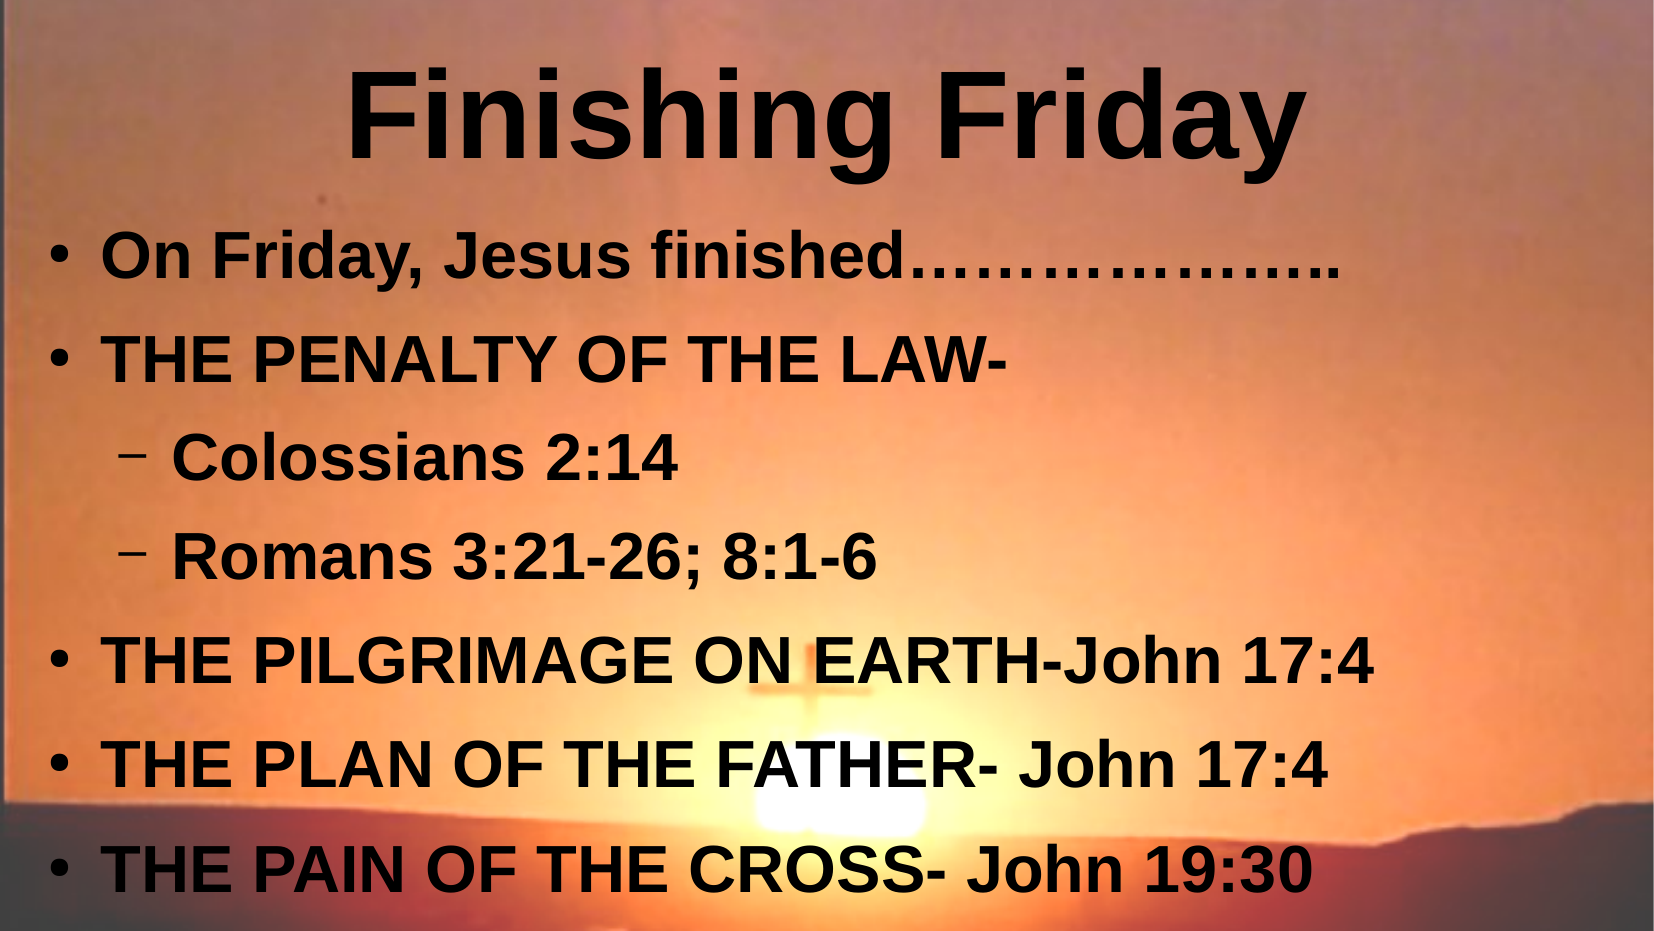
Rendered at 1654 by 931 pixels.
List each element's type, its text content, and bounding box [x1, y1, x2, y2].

list On Friday, Jesus finished……………….. THE PENALTY OF THE LAW- Colossians 2:14 Romans 3:21-26; 8:1-6 THE PILGRIMAGE ON EARTH-John 17:4 THE PLAN OF THE FATHER- John 17:4 THE PAIN OF THE CROSS- John 19:30 [30, 217, 1636, 916]
title Finishing Friday [82, 37, 1571, 193]
picture [0, 0, 1654, 931]
